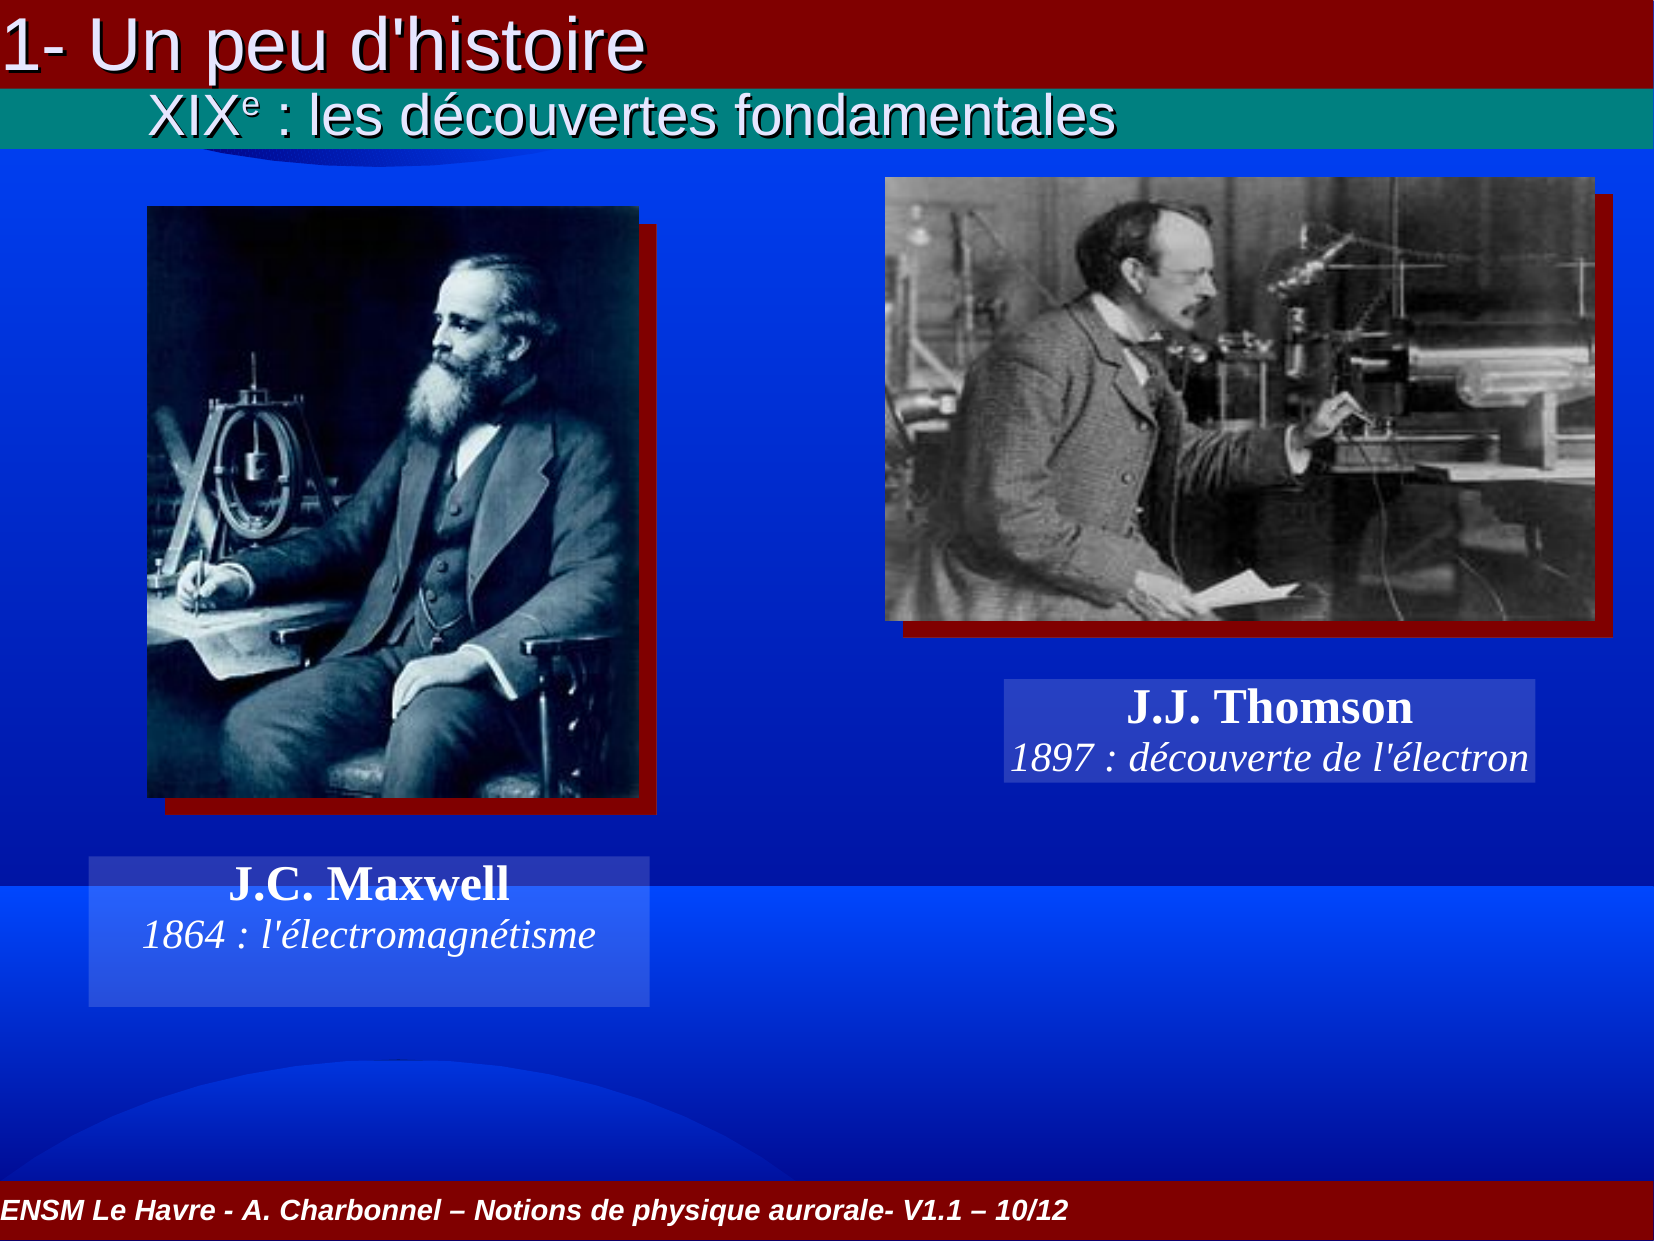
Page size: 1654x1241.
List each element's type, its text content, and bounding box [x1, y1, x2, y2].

text_box J.J. Thomson 1897 : découverte de l'électron [1003, 679, 1536, 783]
text_box J.C. Maxwell 1864 : l'électromagnétisme [88, 856, 650, 1007]
picture [147, 206, 639, 798]
title XIXe : les découvertes fondamentales [0, 89, 1654, 149]
text_box ENSM Le Havre - A. Charbonnel – Notions de physique aurorale- V1.1 – 10/12 [0, 1181, 1654, 1241]
title 1- Un peu d'histoire [0, 0, 1654, 89]
picture [885, 177, 1595, 621]
